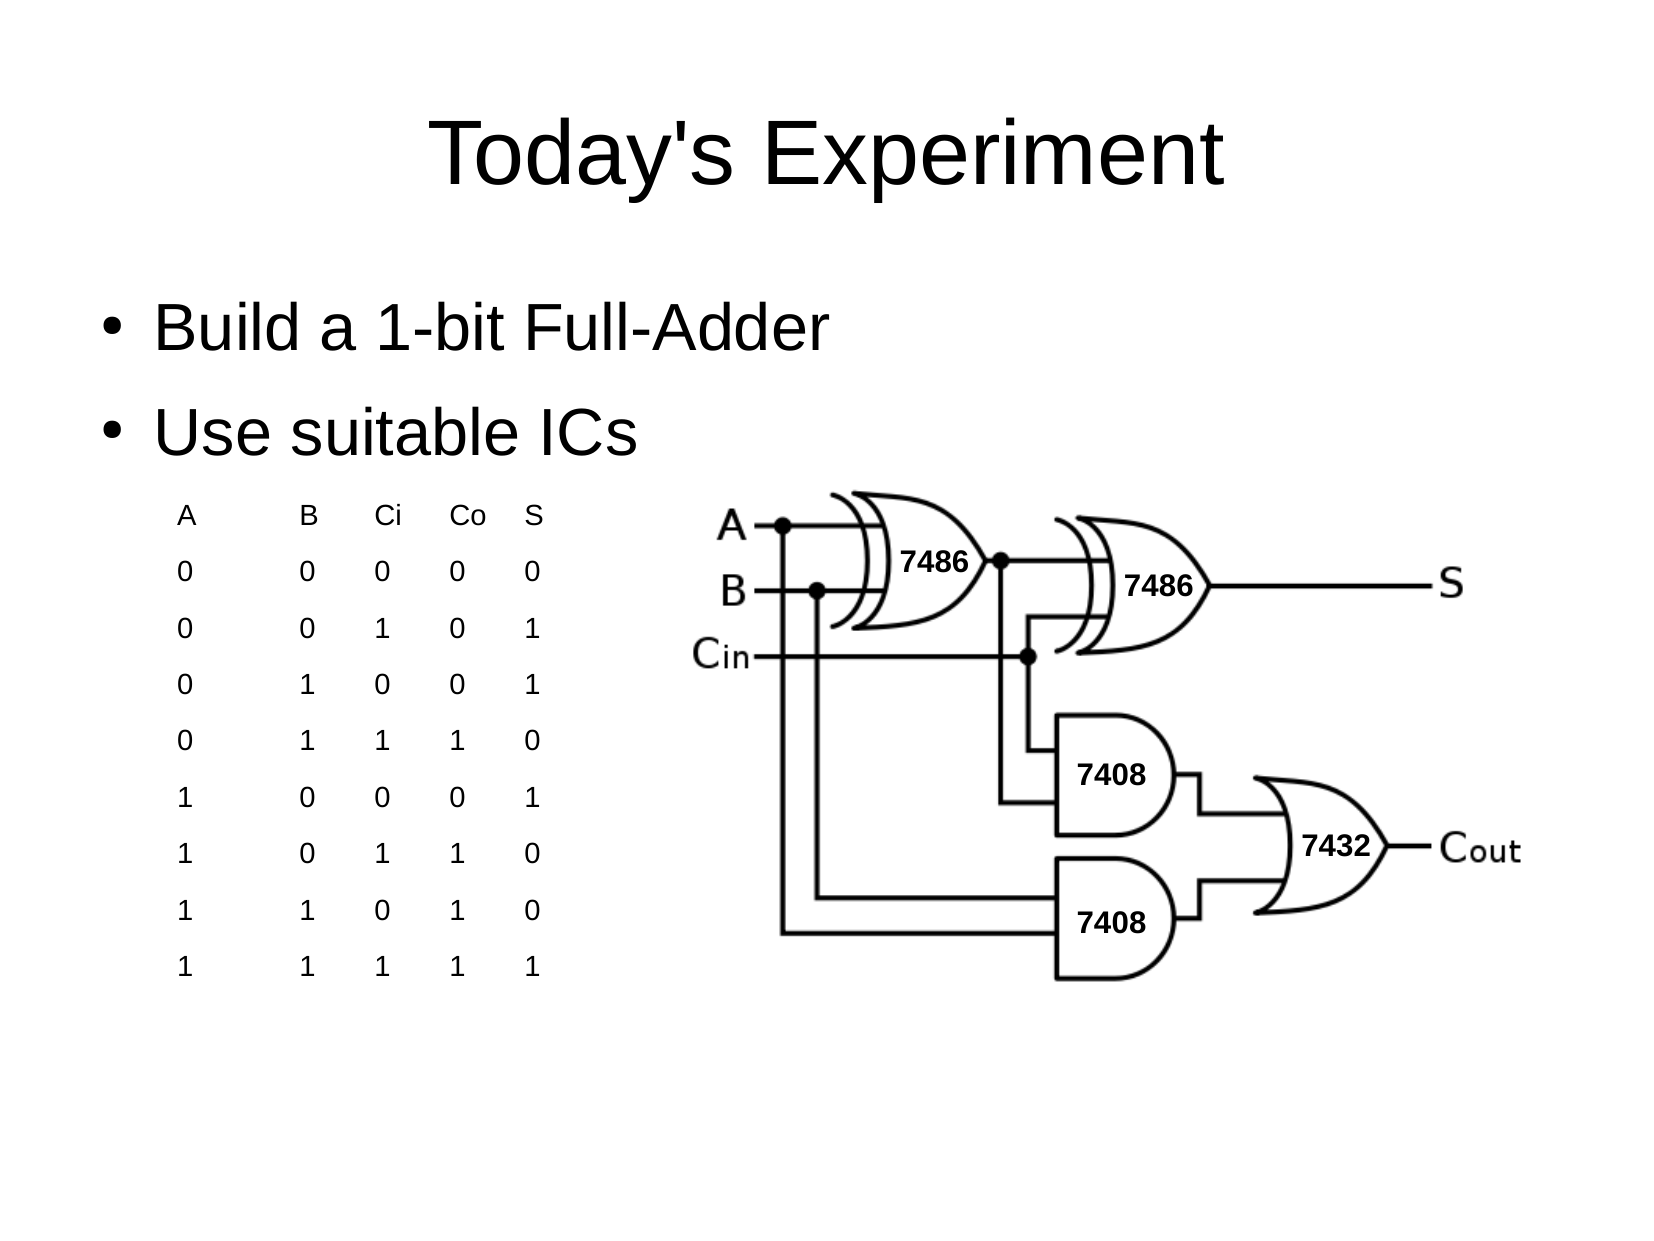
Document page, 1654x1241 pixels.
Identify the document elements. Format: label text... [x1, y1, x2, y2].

title Today's Experiment [82, 49, 1571, 257]
list Build a 1-bit Full-Adder Use suitable ICs A B Ci Co S 0 0 0 0 0 0 0 1 0 1 0 1 0 0 1 0 1 1 1 0 1 0 0 0 1 1 0 1 1 0 1 1 0 1 0 1 1 1 1 1 [82, 290, 1571, 1094]
text_box 7486 [884, 537, 985, 587]
text_box 7486 [1109, 561, 1209, 611]
picture [678, 465, 1538, 1013]
text_box 7408 [1061, 750, 1162, 800]
text_box 7432 [1286, 820, 1387, 871]
text_box 7408 [1061, 897, 1162, 948]
